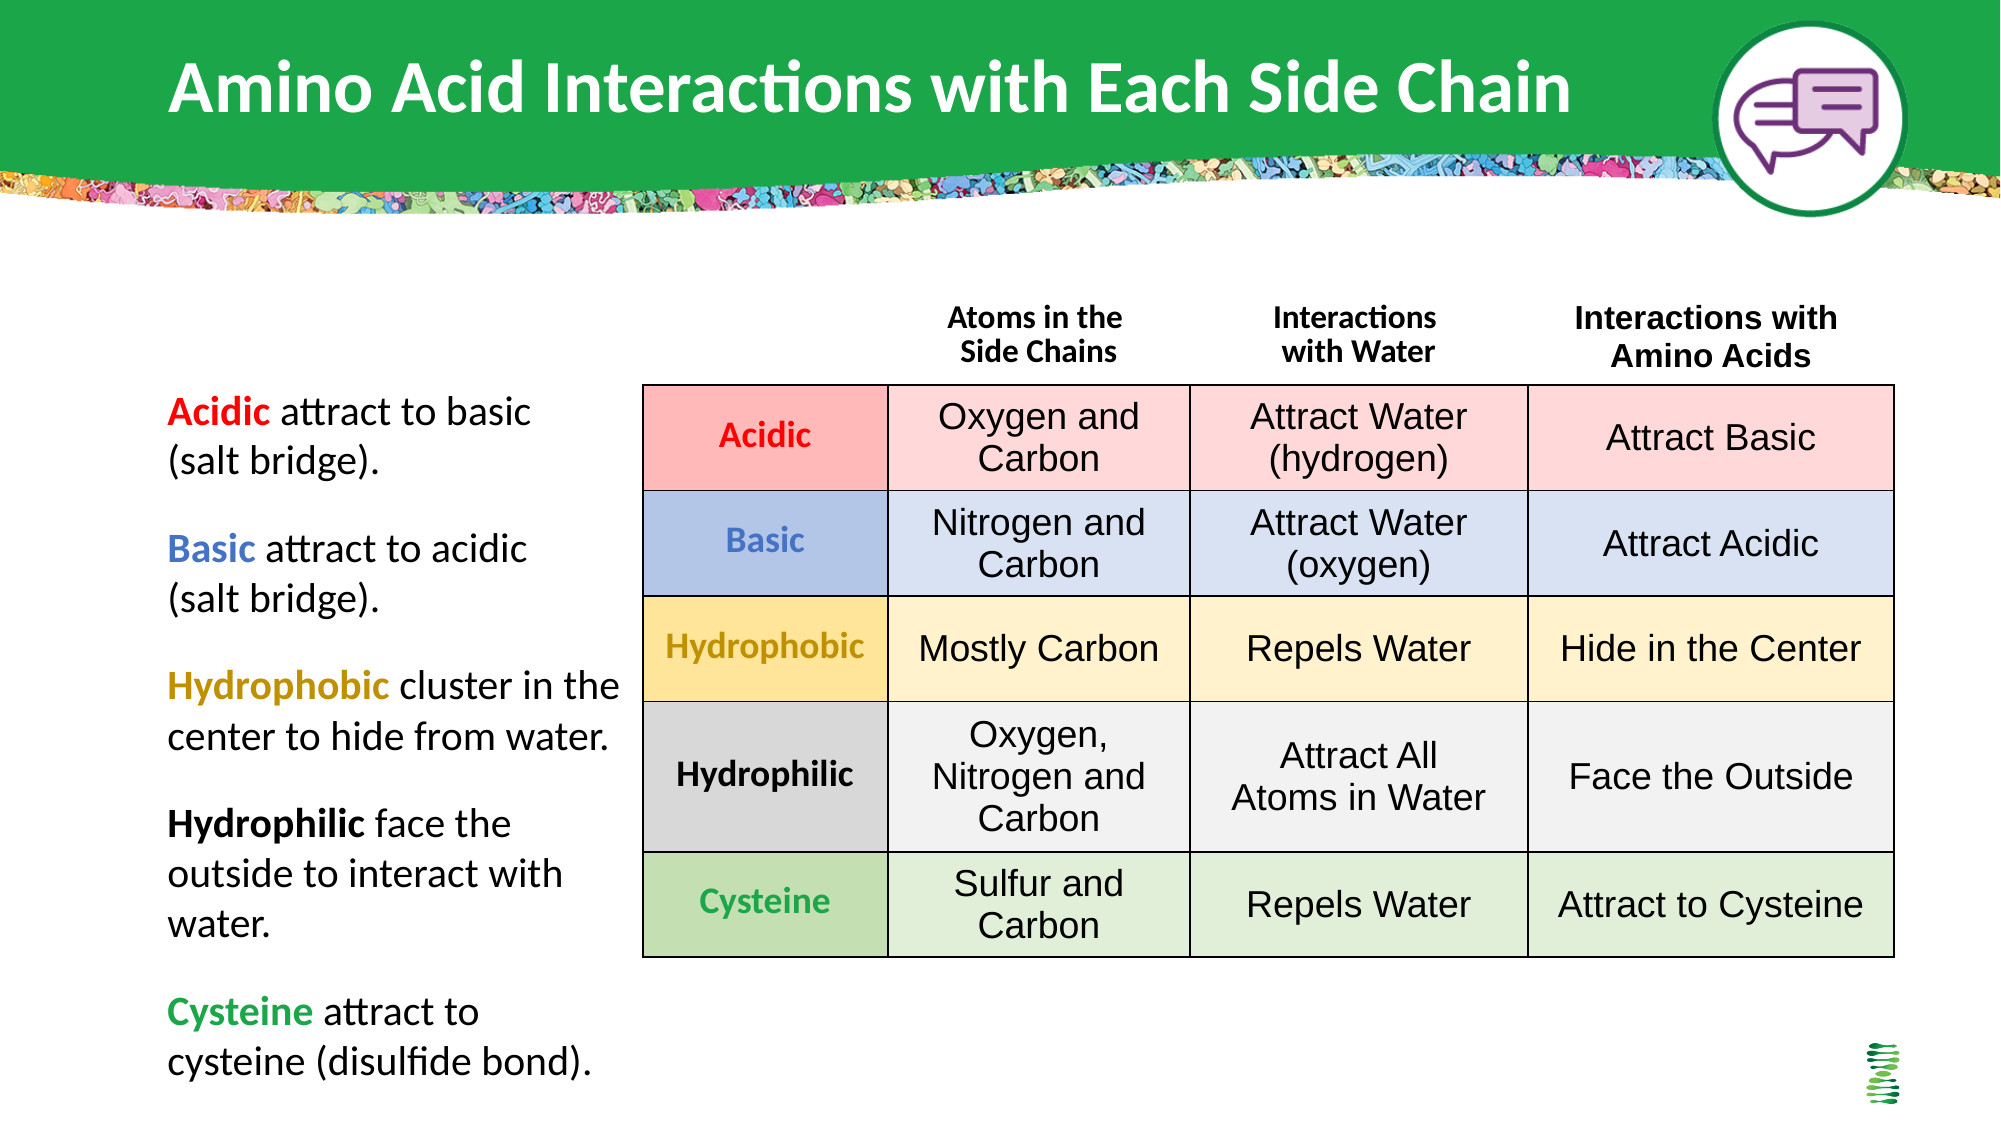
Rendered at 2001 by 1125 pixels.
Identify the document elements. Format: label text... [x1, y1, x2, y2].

table_cell Attract to Cysteine [1529, 853, 1893, 956]
table_cell Sulfur and Carbon [889, 853, 1189, 956]
table_cell Repels Water [1191, 853, 1527, 956]
table_cell Attract Basic [1529, 386, 1893, 490]
table_cell Mostly Carbon [889, 597, 1189, 701]
table_cell Repels Water [1191, 597, 1527, 701]
table_cell Face the Outside [1529, 702, 1893, 851]
table_cell Attract Acidic [1529, 491, 1893, 595]
table_cell Basic [644, 491, 887, 595]
table_header Atoms in the Side Chains [889, 290, 1189, 384]
table_cell Cysteine [644, 853, 887, 956]
text_box Amino Acid Interactions with Each Side Chain [153, 1, 1954, 165]
table_cell Nitrogen and Carbon [889, 491, 1189, 595]
table_cell Hide in the Center [1529, 597, 1893, 701]
table_header Interactions with Amino Acids [1529, 290, 1893, 384]
table_cell Oxygen and Carbon [889, 386, 1189, 490]
table_header Interactions with Water [1191, 290, 1527, 384]
table_header [644, 290, 887, 384]
table_cell Oxygen, Nitrogen and Carbon [889, 702, 1189, 851]
table_cell Attract Water (oxygen) [1191, 491, 1527, 595]
picture [0, 0, 2001, 1125]
table_cell Attract Water (hydrogen) [1191, 386, 1527, 490]
text_box Acidic attract to basic (salt bridge). Basic attract to acidic (salt bridge). Hydrophobic cluster in the center to hide from water. Hydrophilic face the outside to interact with water. Cysteine attract to cysteine (disulfide bond). [152, 375, 643, 1092]
table_cell Hydrophilic [644, 702, 887, 851]
table_cell Hydrophobic [644, 597, 887, 701]
table_cell Acidic [644, 386, 887, 490]
table_cell Attract All Atoms in Water [1191, 702, 1527, 851]
